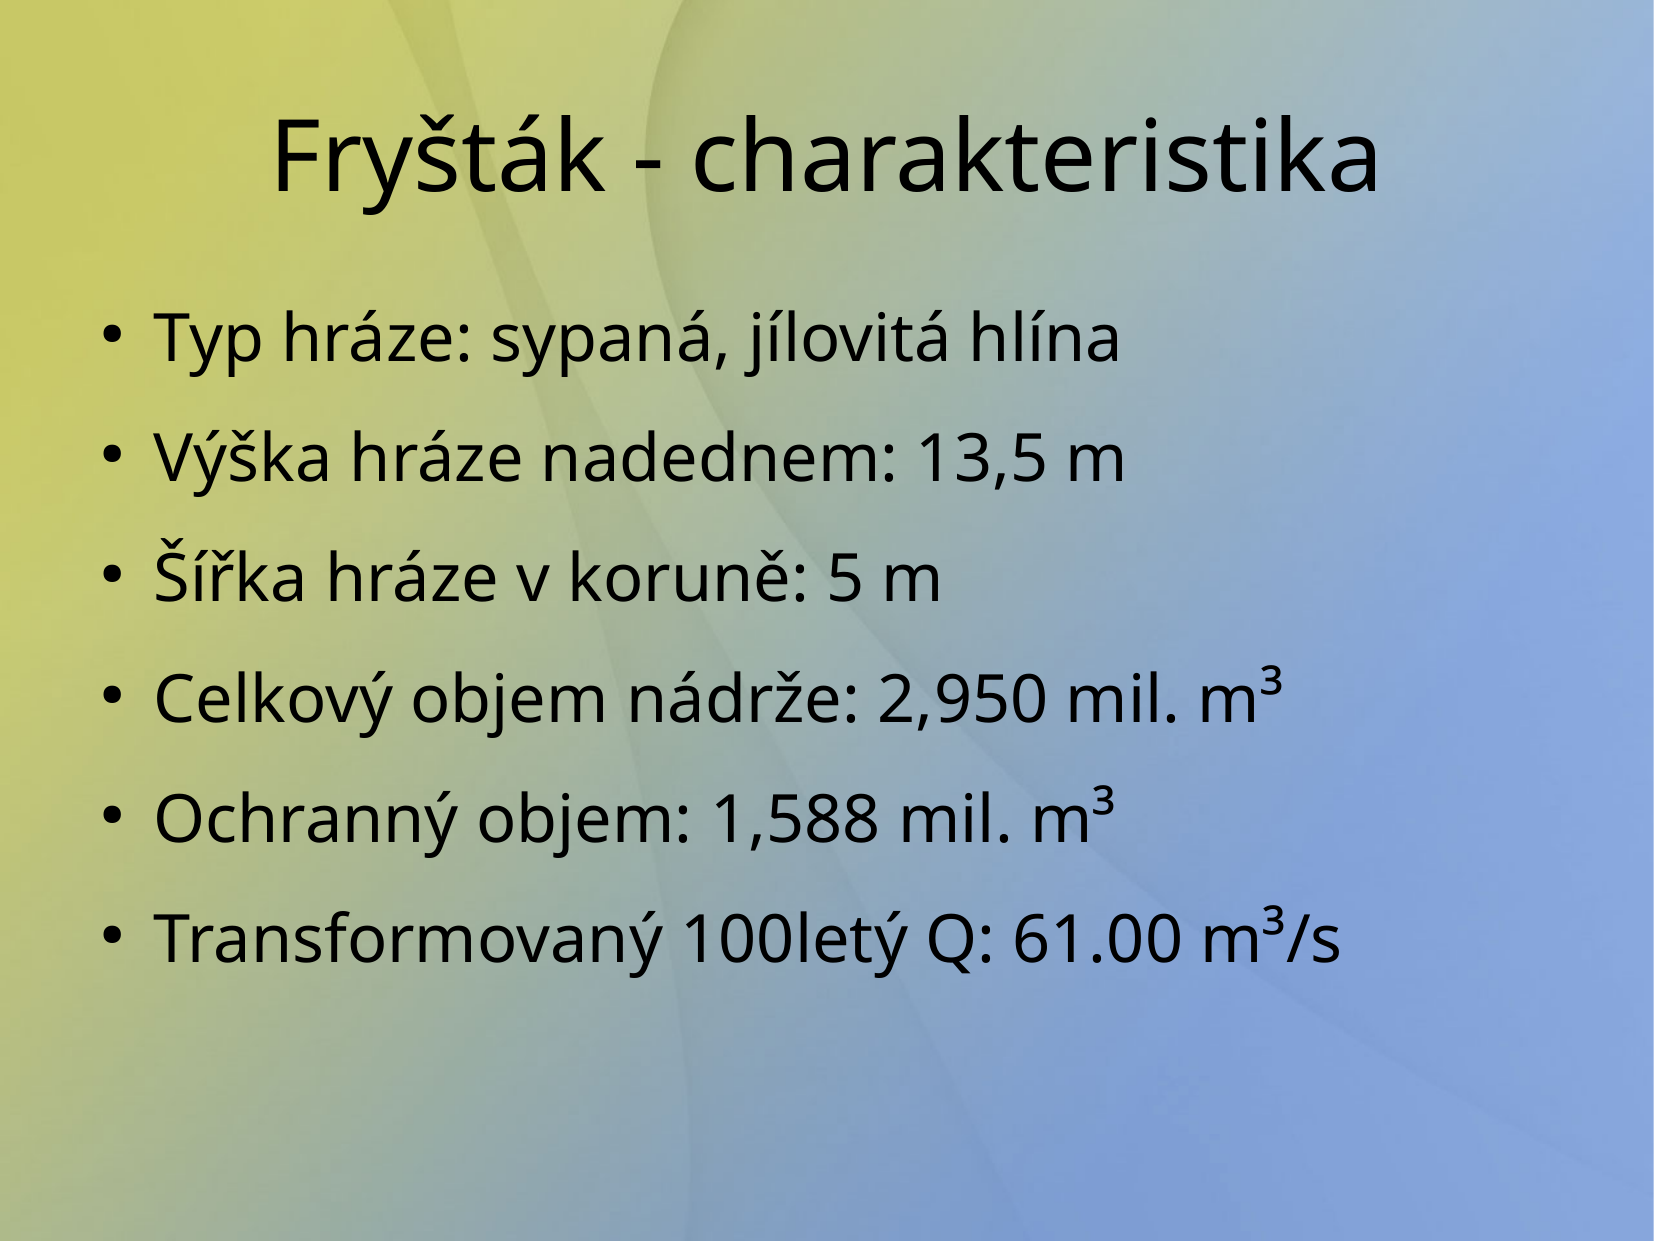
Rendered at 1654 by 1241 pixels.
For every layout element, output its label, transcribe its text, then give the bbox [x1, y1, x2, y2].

list Typ hráze: sypaná, jílovitá hlína Výška hráze nadednem: 13,5 m Šířka hráze v koruně: 5 m Celkový objem nádrže: 2,950 mil. m³ Ochranný objem: 1,588 mil. m³ Transformovaný 100letý Q: 61.00 m³/s [82, 290, 1571, 1109]
title Fryšták - charakteristika [82, 49, 1571, 257]
picture [0, 0, 1654, 1241]
